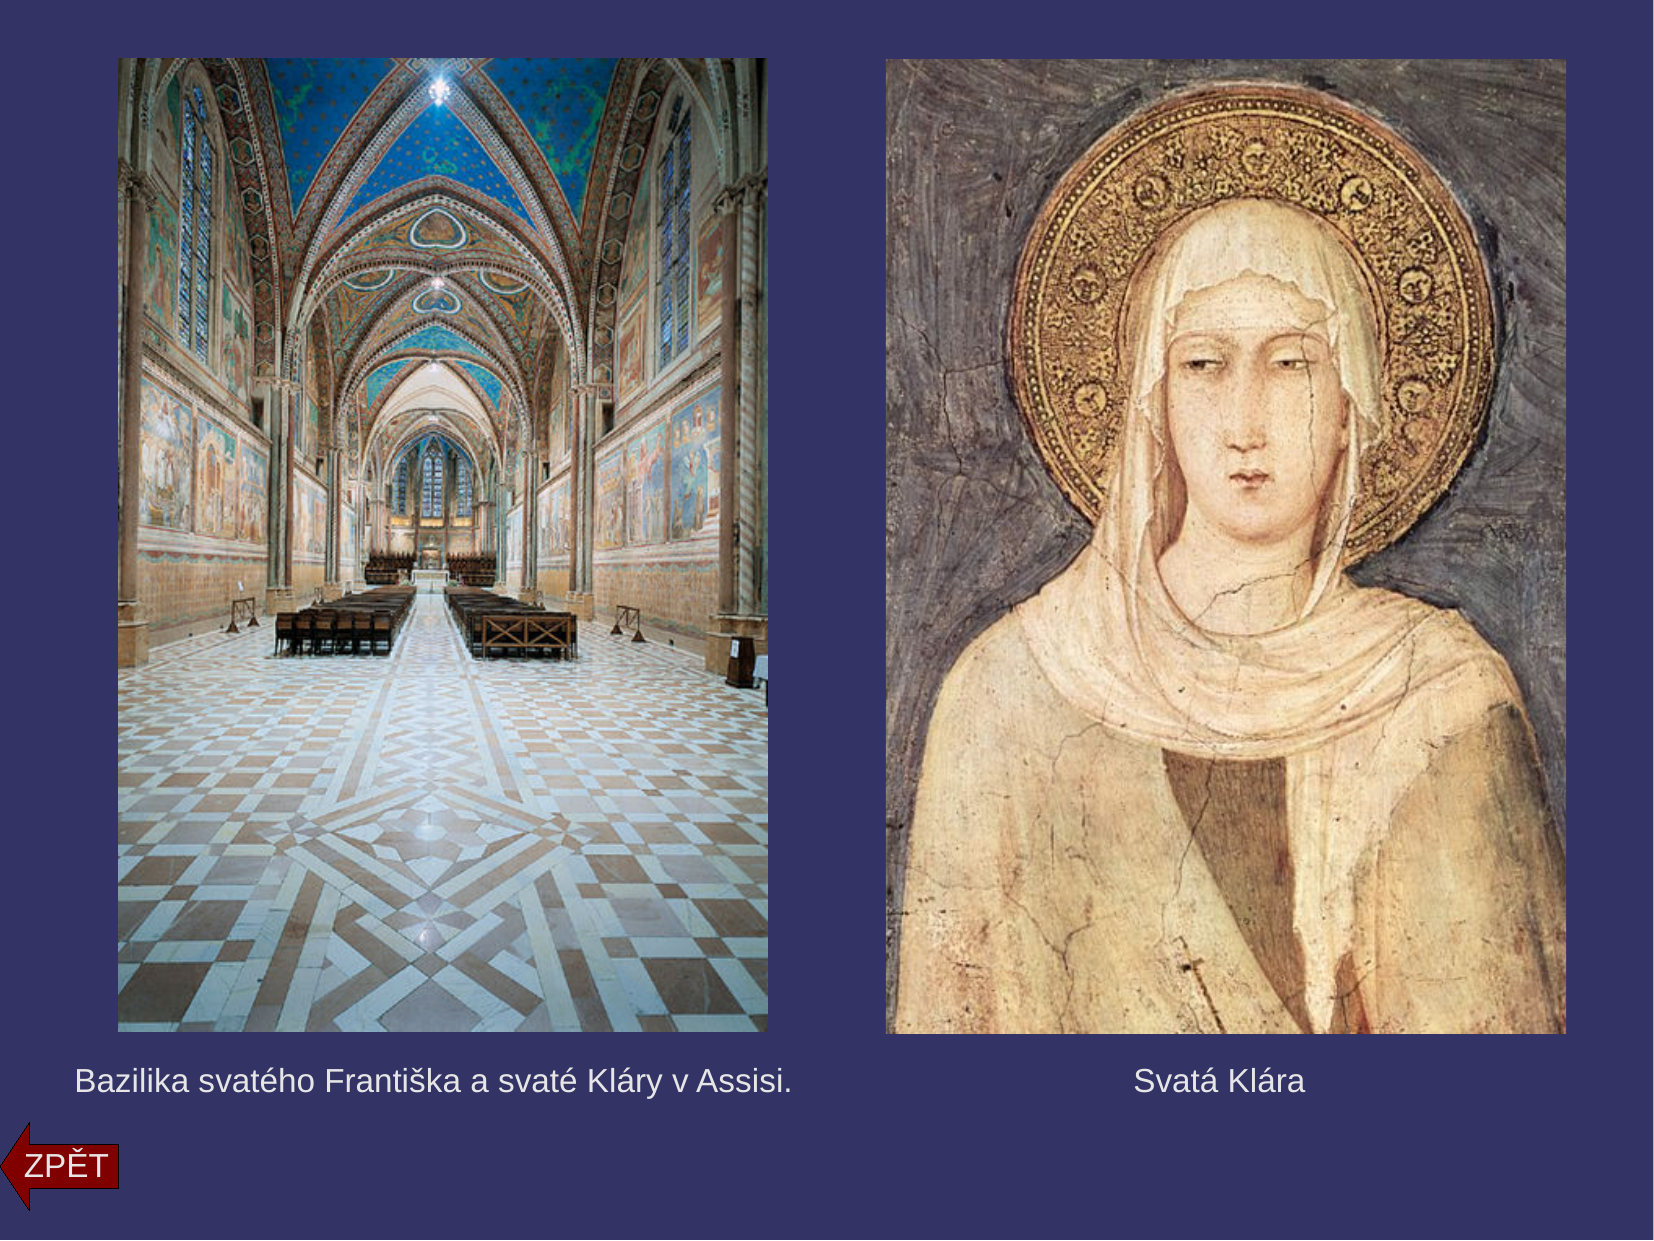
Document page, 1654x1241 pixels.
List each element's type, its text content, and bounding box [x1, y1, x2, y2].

picture [885, 59, 1567, 1034]
list Bazilika svatého Františka a svaté Kláry v Assisi. [71, 1062, 798, 1101]
list Svatá Klára [856, 1062, 1583, 1101]
text_box ZPĚT [0, 1122, 119, 1211]
picture [118, 58, 768, 1032]
